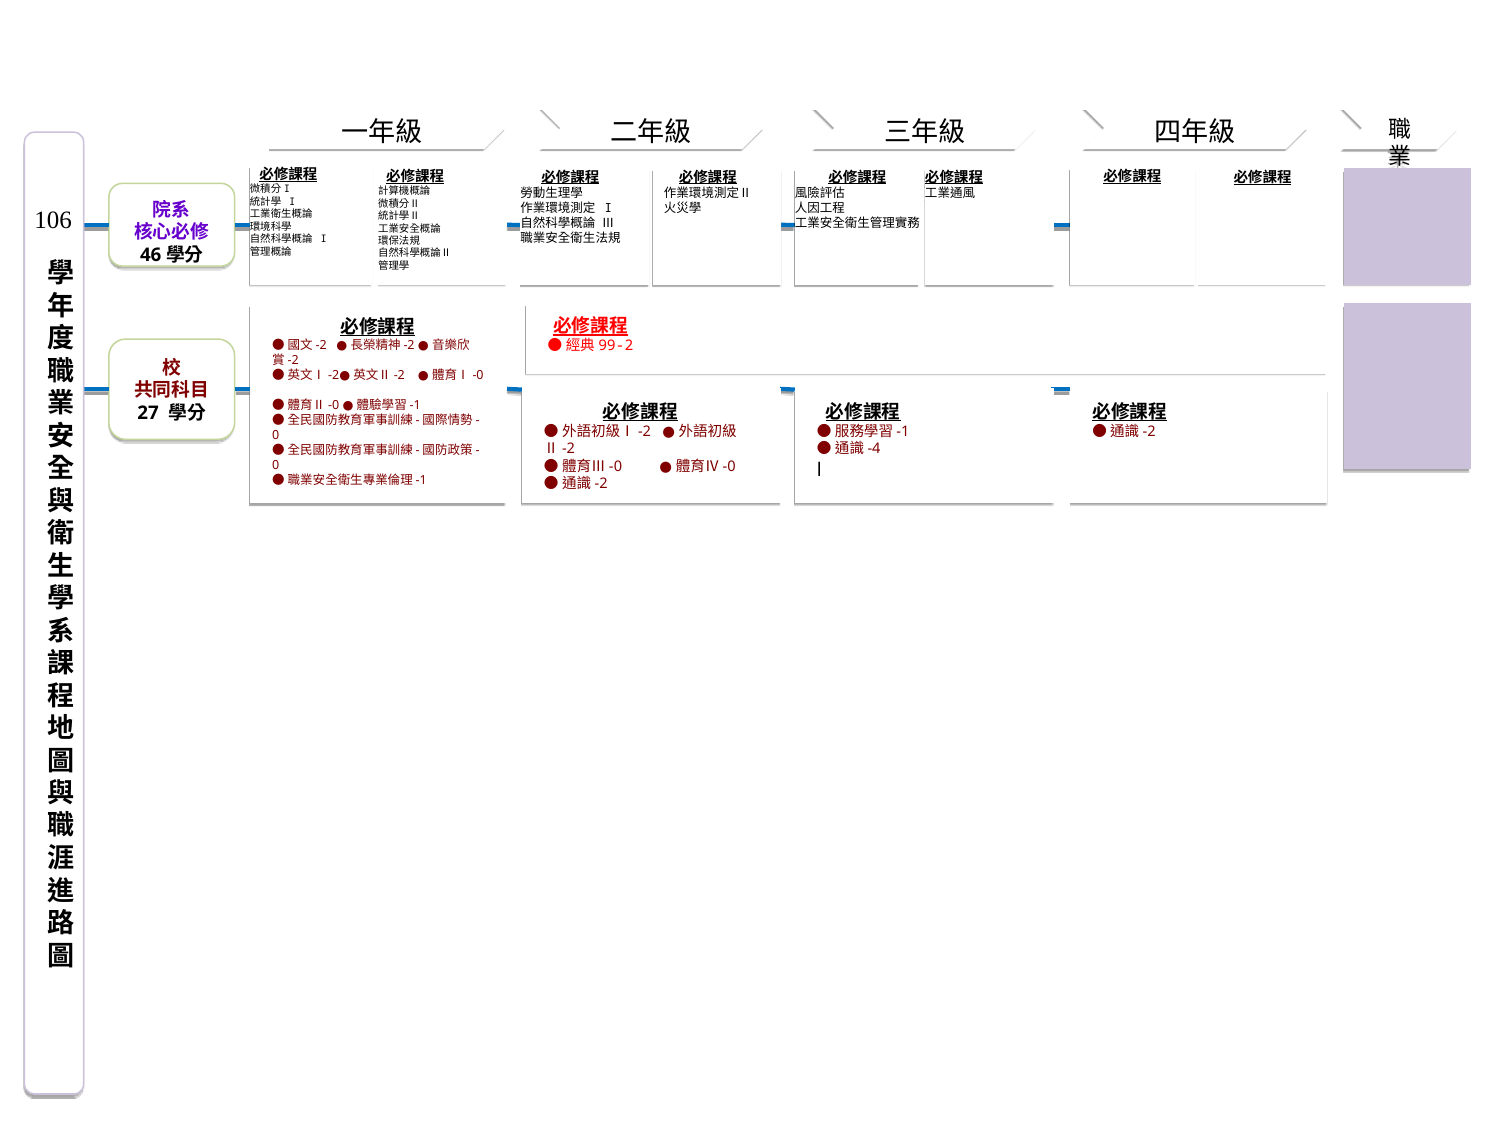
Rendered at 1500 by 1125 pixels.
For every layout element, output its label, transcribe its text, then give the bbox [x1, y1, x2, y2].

text_box 校 共同科目 27 學分 [108, 339, 235, 440]
text_box 必修課程 [1198, 168, 1327, 285]
text_box 必修課程 ●國文-2 ●長榮精神-2 ●音樂欣賞-2 ●英文Ⅰ-2●英文Ⅱ-2 ●體育Ⅰ-0 ●體育Ⅱ-0 ●體驗學習-1 ●全民國防教育軍事訓練-國際情勢-0 ●全民國防教育軍事訓練-國防政策-0 ●職業安全衛生專業倫理-1 [250, 303, 507, 503]
text_box [1344, 303, 1471, 469]
text_box 必修課程 ●服務學習-1 ●通識-4 [795, 388, 1054, 503]
text_box 必修課程 計算機概論 微積分Ⅱ 統計學Ⅱ 工業安全概論 環保法規 自然科學概論Ⅱ 管理學 [378, 167, 507, 285]
text_box 一年級 [269, 106, 506, 150]
text_box 院系 核心必修 46學分 [108, 183, 235, 267]
text_box 必修課程 ●通識-2 [1070, 388, 1327, 503]
text_box 必修課程 [1070, 167, 1195, 285]
text_box 四年級 [1082, 106, 1308, 150]
text_box 必修課程 微積分I 統計學 I 工業衛生概論 環境科學 自然科學概論 I 管理概論 [250, 165, 372, 285]
text_box 三年級 [812, 106, 1038, 150]
text_box 必修課程 工業通風 [925, 167, 1054, 285]
text_box 必修課程 ●外語初級Ⅰ-2 ●外語初級Ⅱ-2 ●體育Ⅲ-0 ●體育Ⅳ-0 ●通識-2 [522, 388, 781, 503]
text_box 學年度 職業安全與衛生學系課程地圖與職涯進路圖 [24, 132, 84, 1094]
text_box 必修課程 勞動生理學 作業環境測定 I 自然科學概論 Ⅲ 職業安全衛生法規 [520, 167, 649, 285]
text_box 二年級 [539, 106, 764, 150]
text_box 職業 [1340, 106, 1459, 150]
text_box [1344, 168, 1471, 285]
text_box 必修課程 作業環境測定Ⅱ 火災學 [653, 168, 781, 285]
text_box 必修課程 風險評估 人因工程 工業安全衛生管理實務 [795, 167, 920, 285]
text_box 106 [29, 203, 77, 246]
text_box 必修課程 ●經典99-2 [526, 303, 1329, 374]
